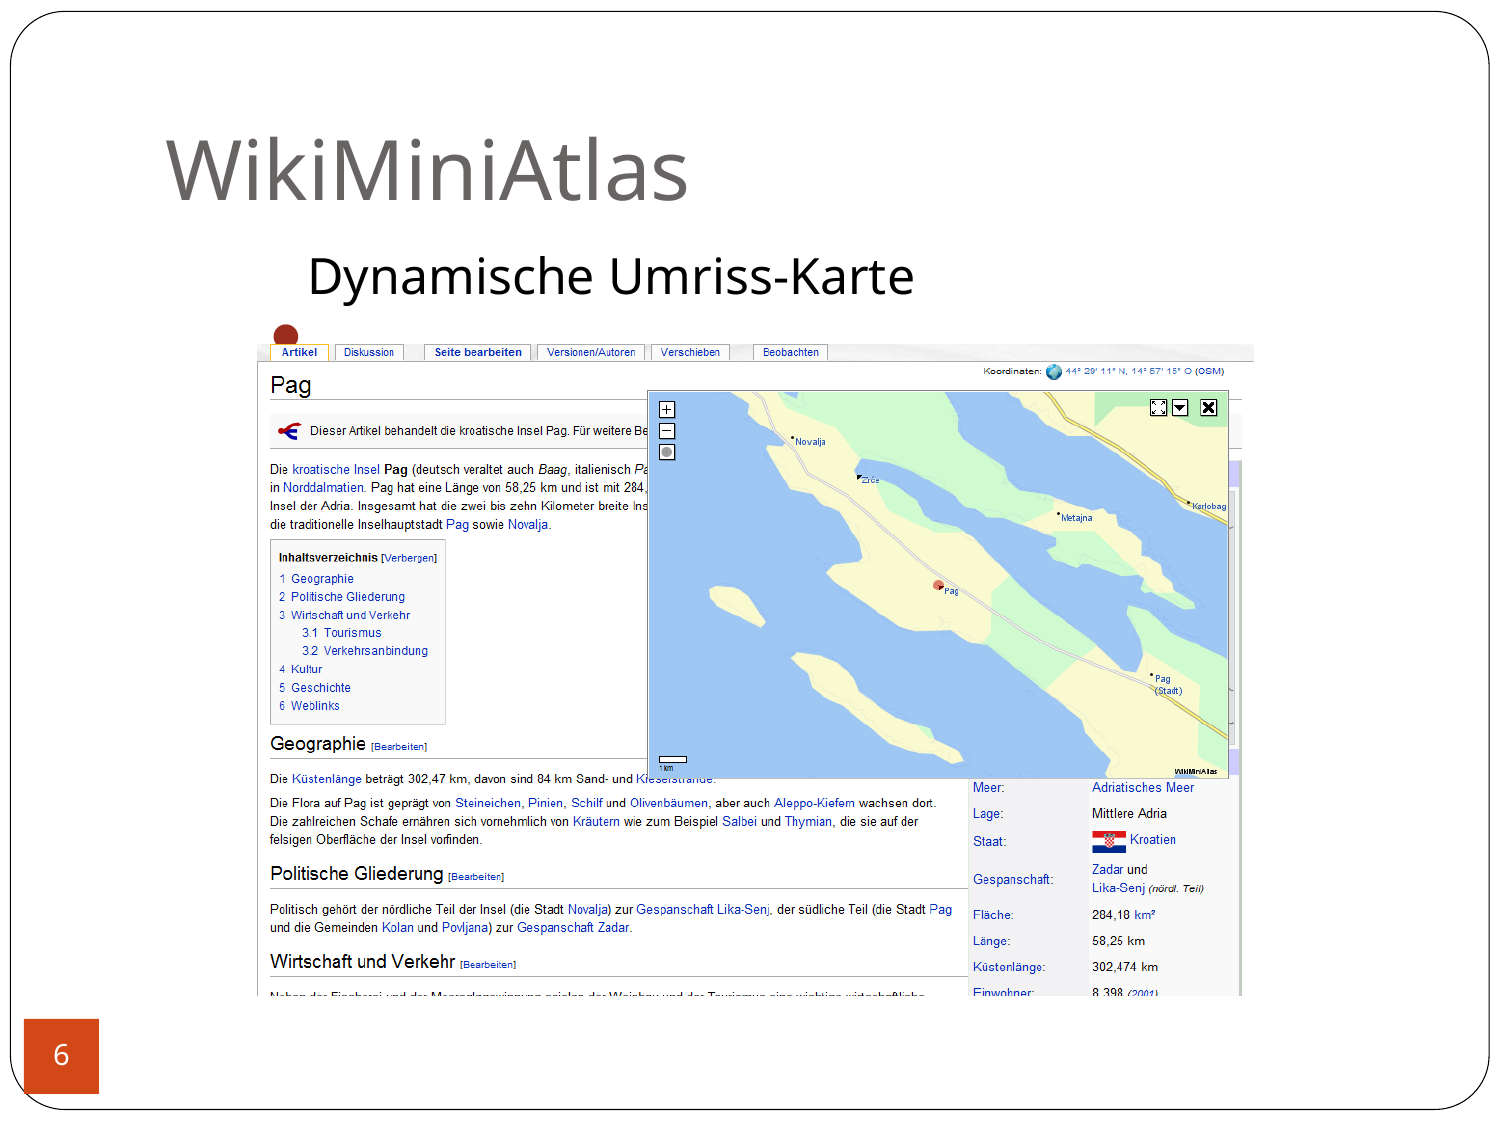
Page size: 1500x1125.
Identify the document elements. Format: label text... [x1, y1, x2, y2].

picture [257, 344, 1254, 996]
text_box 6 [23, 1018, 99, 1094]
title WikiMiniAtlas [150, 45, 1426, 233]
list Dynamische Umriss-Karte [150, 237, 1426, 988]
